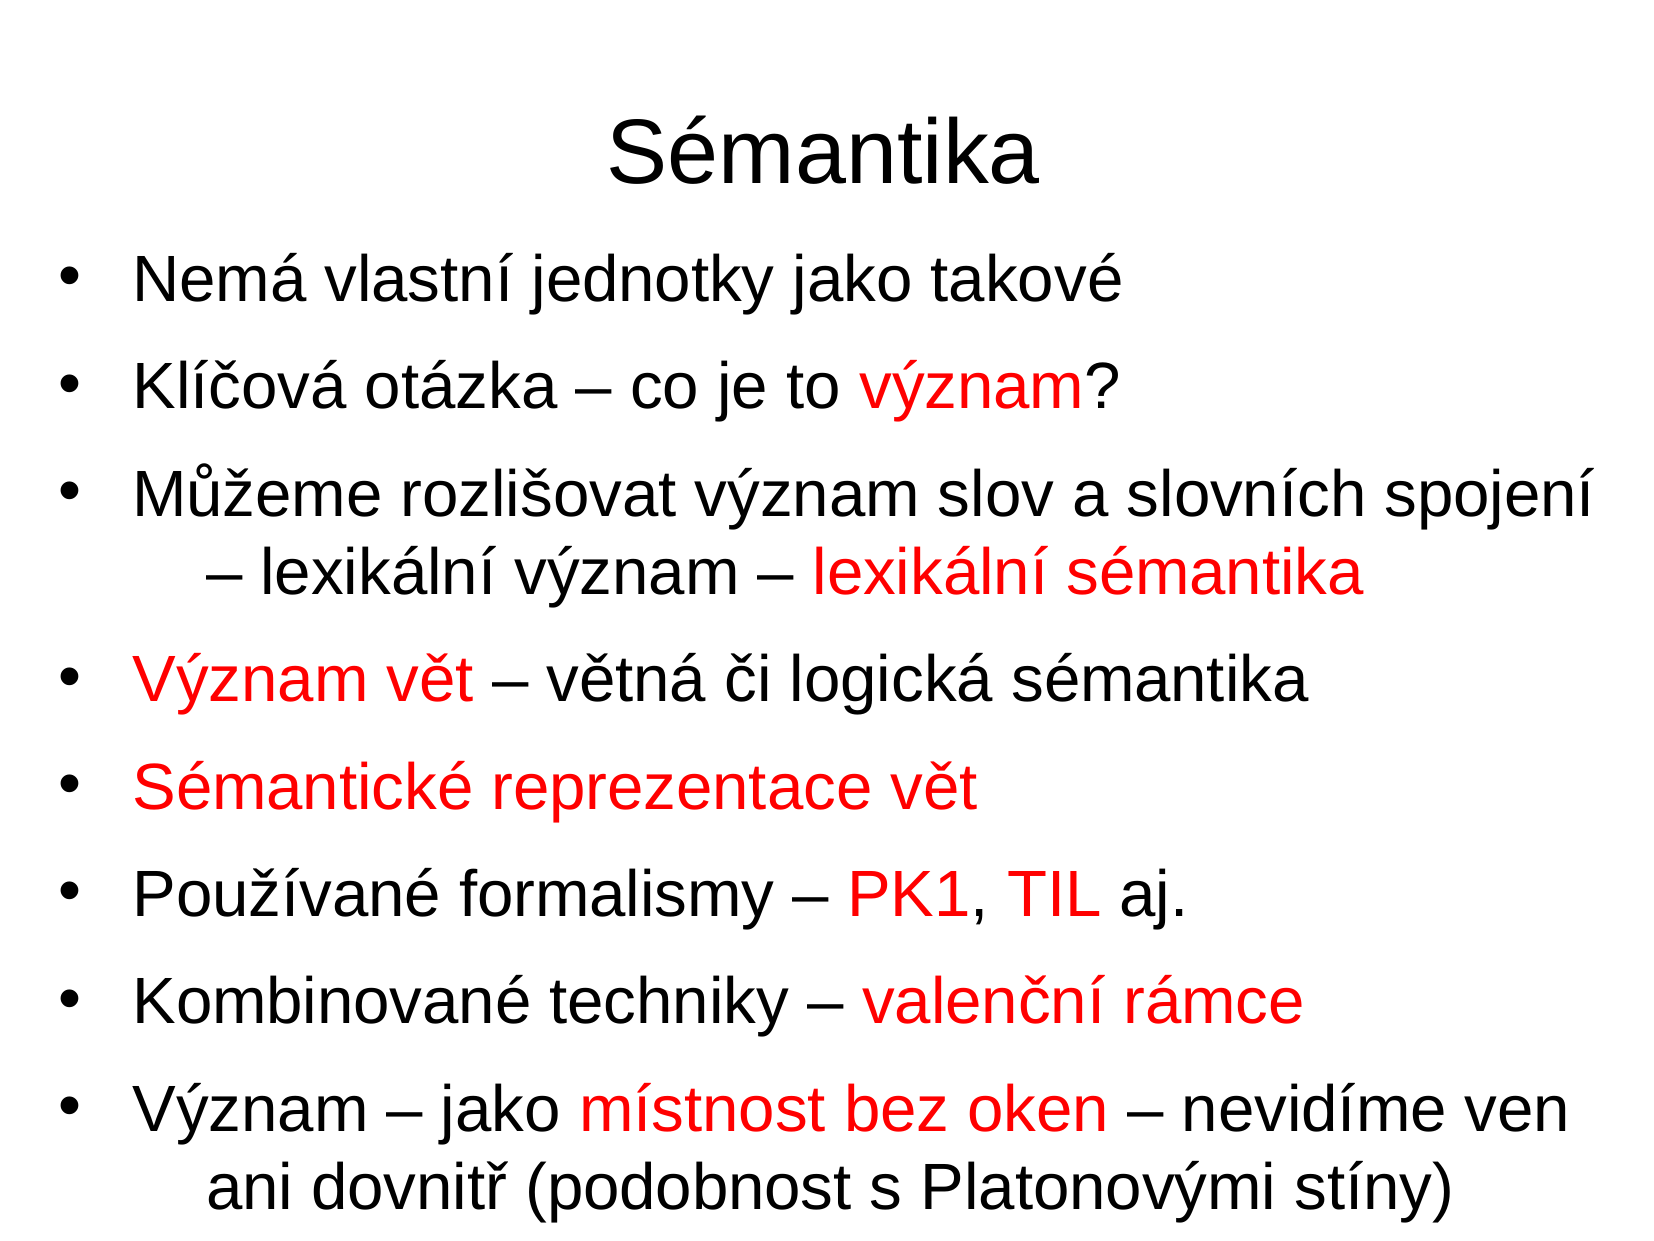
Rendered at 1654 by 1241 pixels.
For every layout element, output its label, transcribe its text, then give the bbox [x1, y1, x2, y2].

title Sémantika [82, 56, 1565, 236]
list Nemá vlastní jednotky jako takové Klíčová otázka – co je to význam? Můžeme rozlišovat význam slov a slovních spojení – lexikální význam – lexikální sémantika Význam vět – větná či logická sémantika Sémantické reprezentace vět Používané formalismy – PK1, TIL aj. Kombinované techniky – valenční rámce Význam – jako místnost bez oken – nevidíme ven ani dovnitř (podobnost s Platonovými stíny) [59, 236, 1622, 1241]
